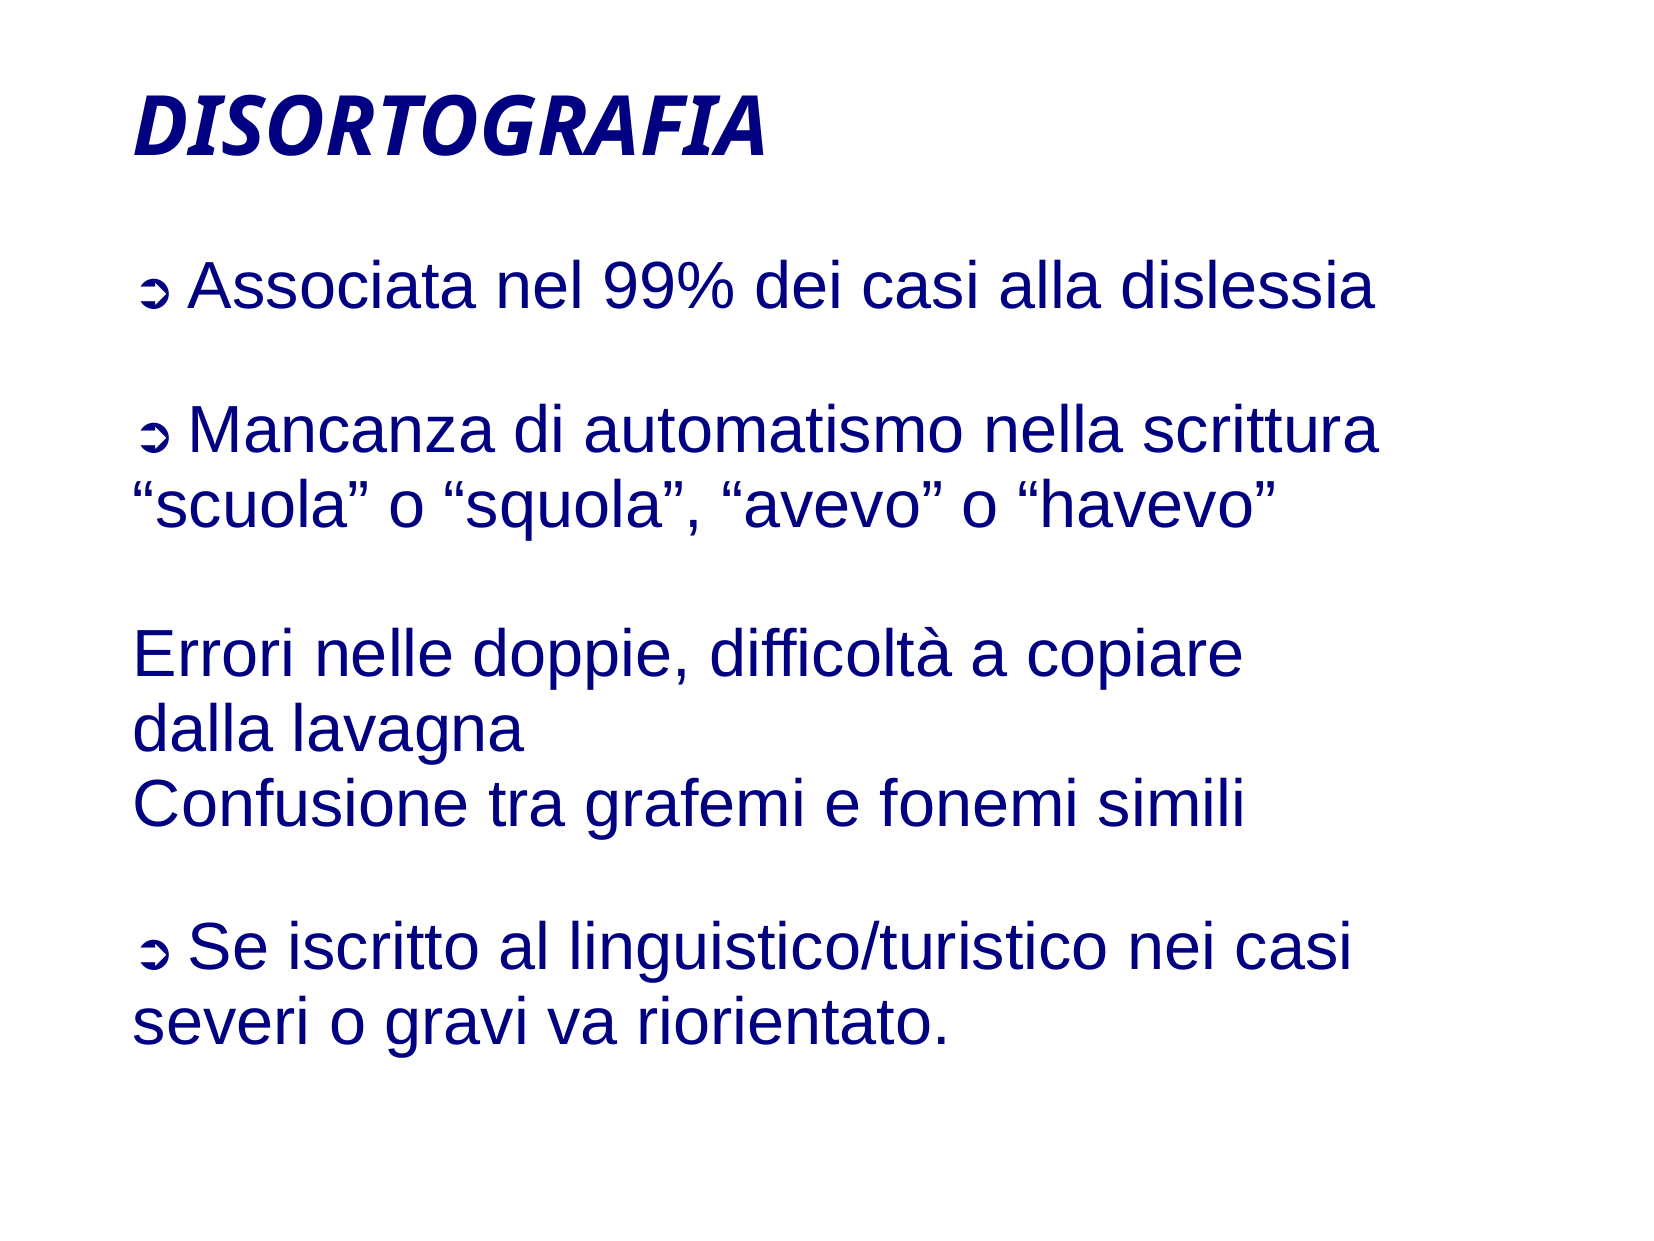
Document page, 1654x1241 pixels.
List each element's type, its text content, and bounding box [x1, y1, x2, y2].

text_box DISORTOGRAFIA ➲ Associata nel 99% dei casi alla dislessia ➲ Mancanza di automatismo nella scrittura “scuola” o “squola”, “avevo” o “havevo” Errori nelle doppie, difficoltà a copiare dalla lavagna Confusione tra grafemi e fonemi simili ➲ Se iscritto al linguistico/turistico nei casi severi o gravi va riorientato. [118, 59, 1399, 1161]
